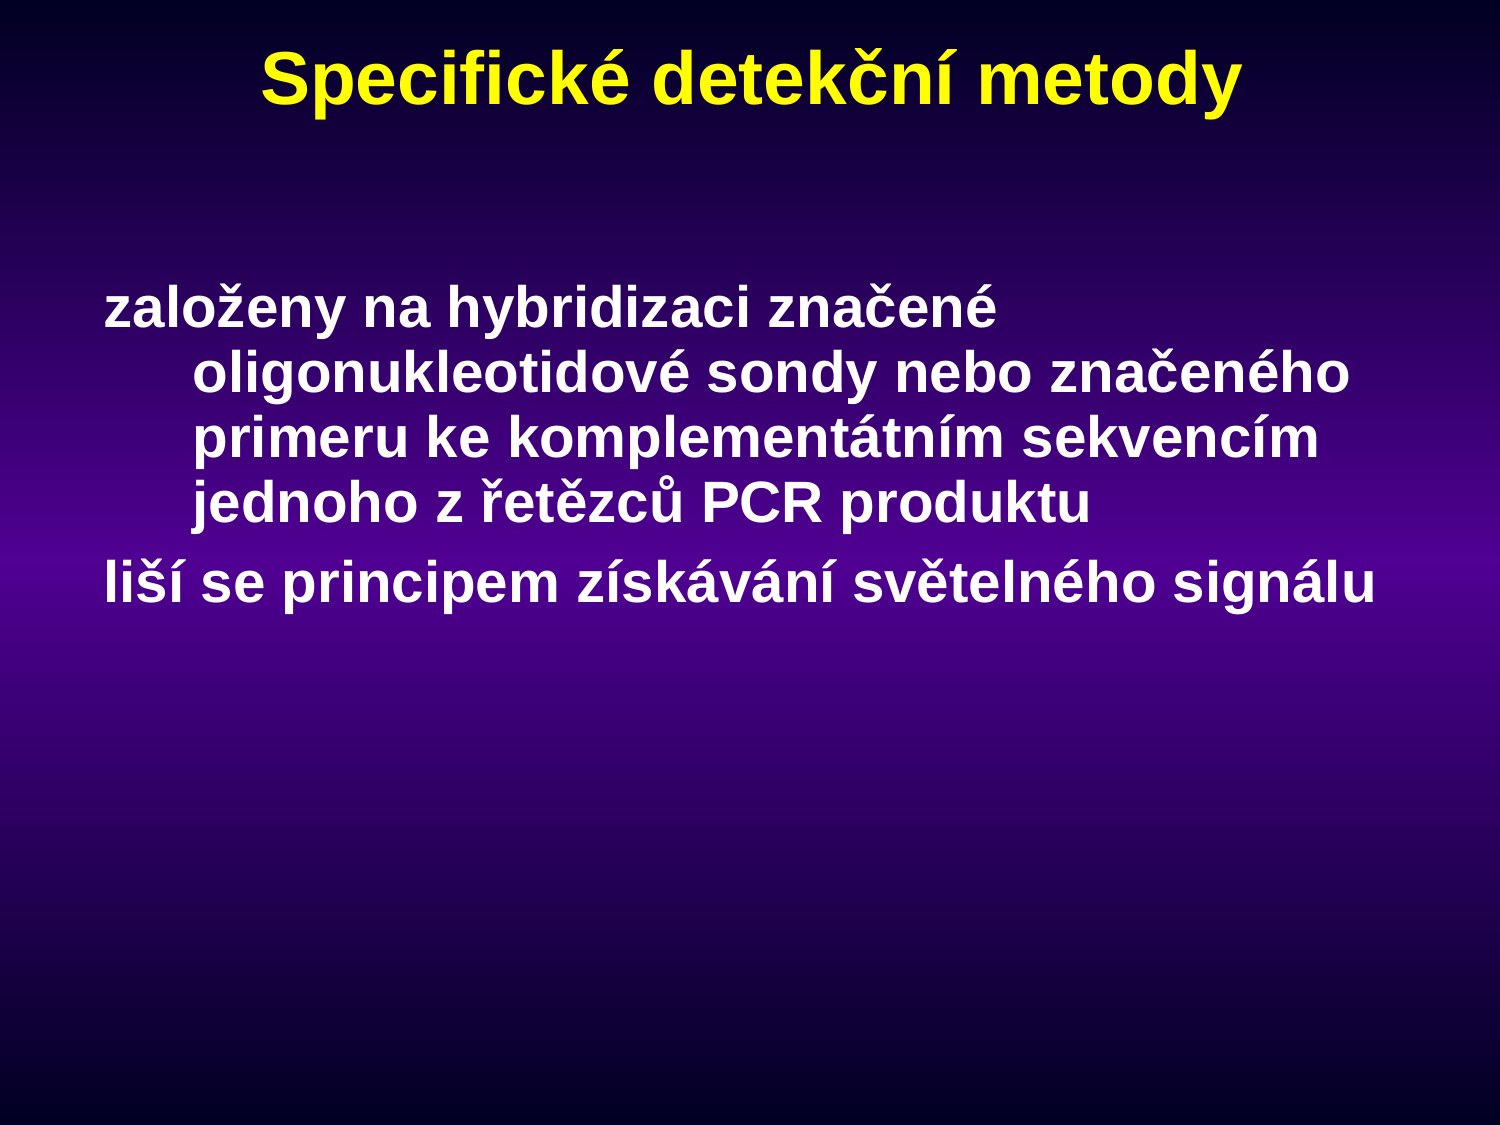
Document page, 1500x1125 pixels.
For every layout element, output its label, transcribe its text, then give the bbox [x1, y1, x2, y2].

text_box založeny na hybridizaci značené oligonukleotidové sondy nebo značeného primeru ke komplementátním sekvencím jednoho z řetězců PCR produktu liší se principem získávání světelného signálu [88, 267, 1447, 953]
title Specifické detekční metody [53, 19, 1451, 138]
